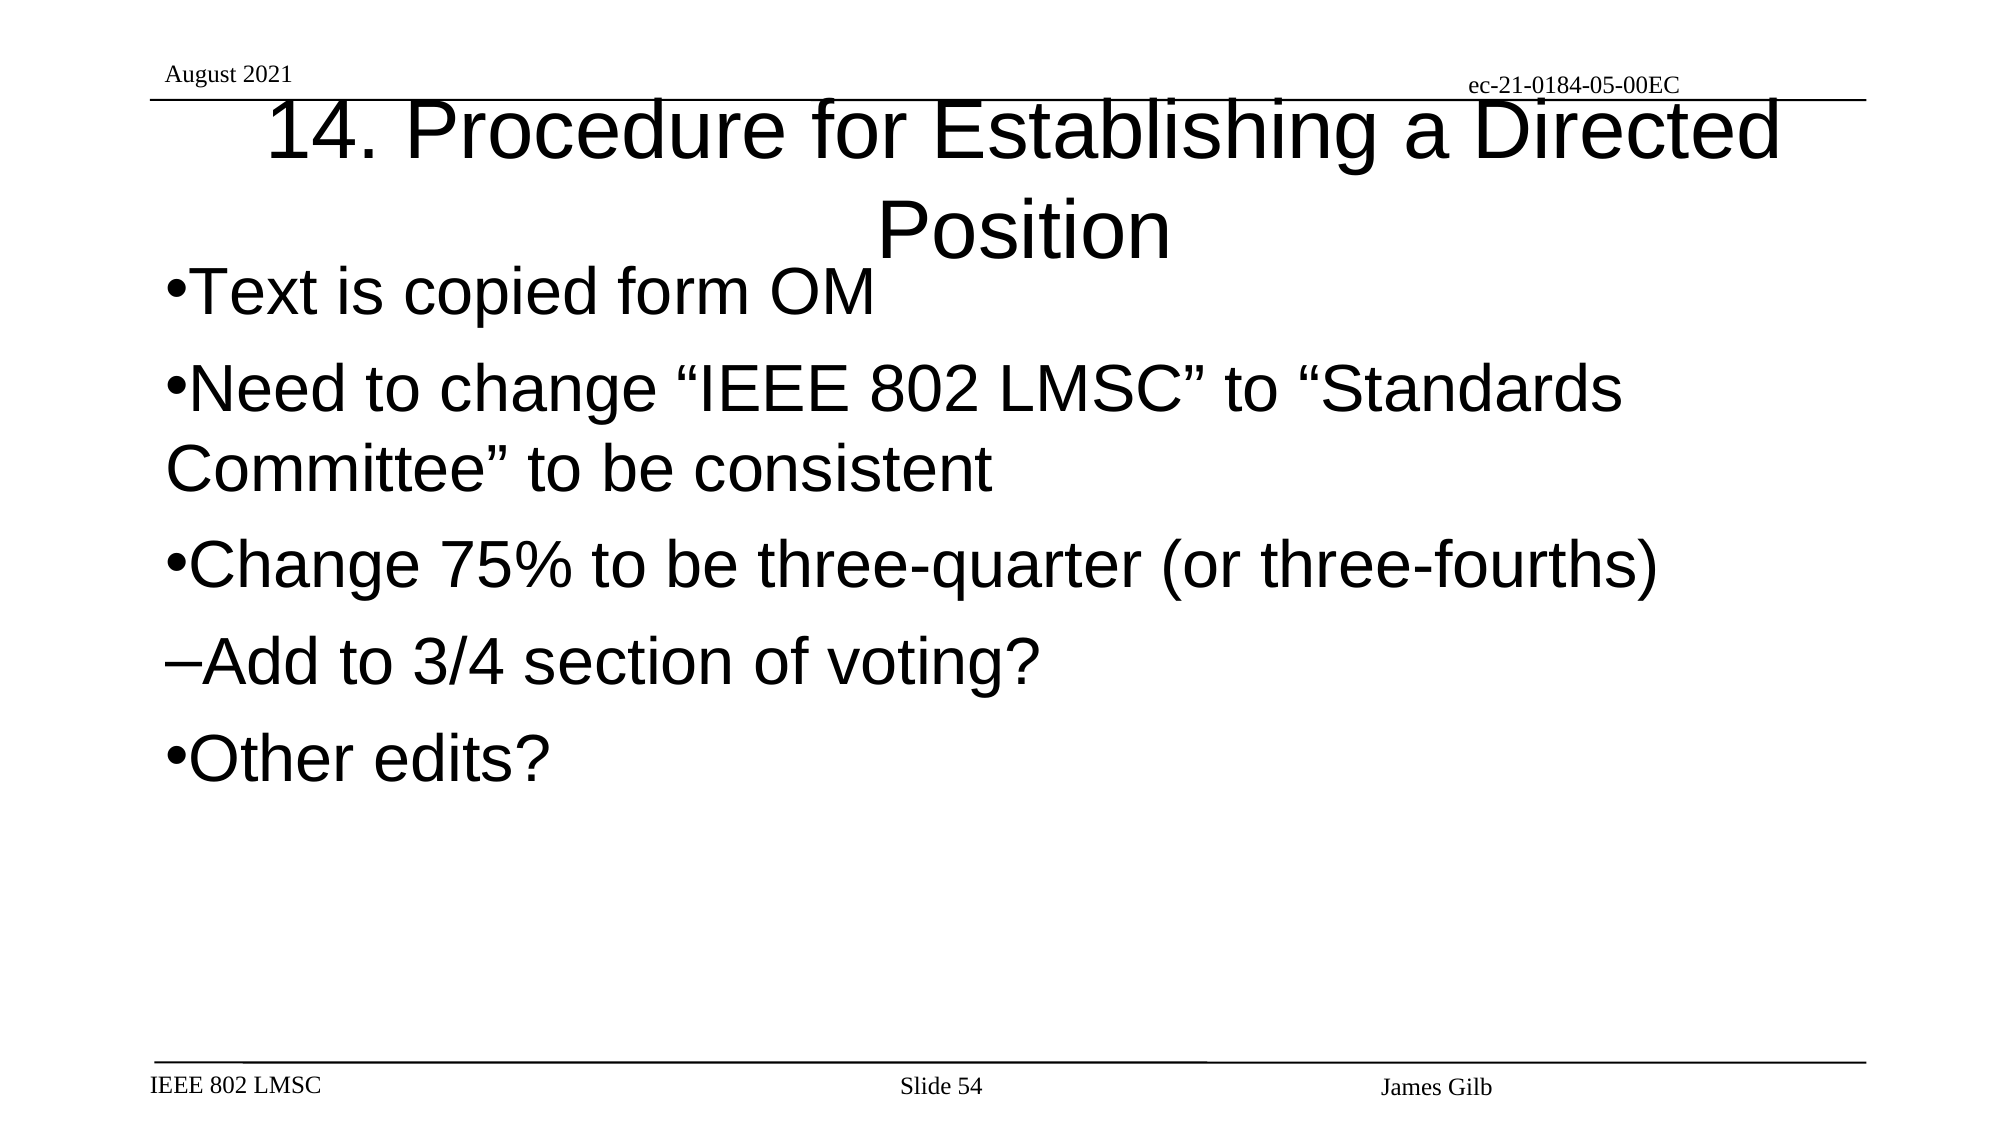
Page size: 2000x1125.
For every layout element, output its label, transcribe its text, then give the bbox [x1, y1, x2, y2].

text_box Slide [799, 1069, 1083, 1108]
title 14. Procedure for Establishing a Directed Position [149, 67, 1900, 239]
list Text is copied form OM Need to change “IEEE 802 LMSC” to “Standards Committee” to be consistent Change 75% to be three-quarter (or three-fourths) Add to 3/4 section of voting? Other edits? [149, 239, 1900, 1051]
